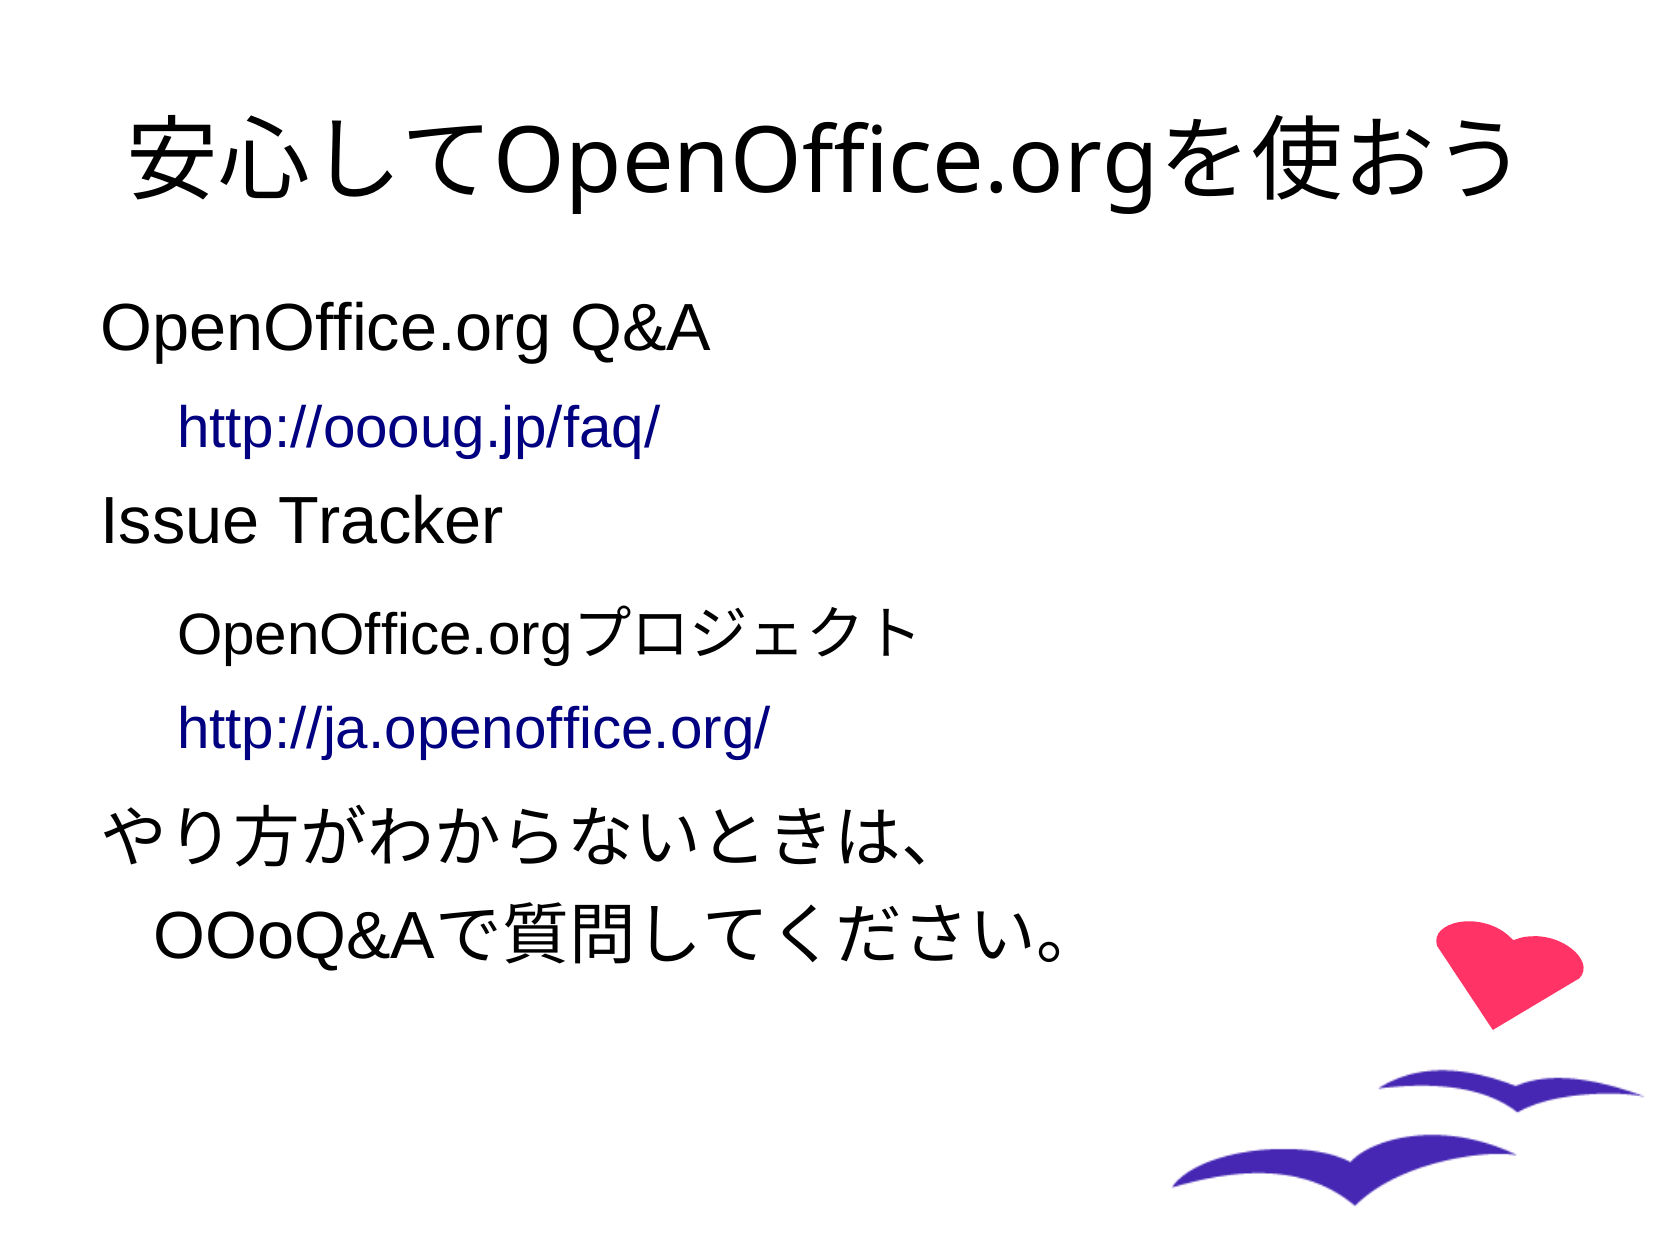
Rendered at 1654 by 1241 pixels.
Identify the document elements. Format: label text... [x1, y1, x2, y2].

list OpenOffice.org Q&A http://oooug.jp/faq/ Issue Tracker OpenOffice.orgプロジェクト http://ja.openoffice.org/ やり方がわからないときは、 OOoQ&Aで質問してください。 [82, 290, 1571, 1094]
title 安心してOpenOffice.orgを使おう [82, 56, 1571, 250]
text_box [1436, 921, 1584, 1030]
picture [1167, 1062, 1654, 1211]
